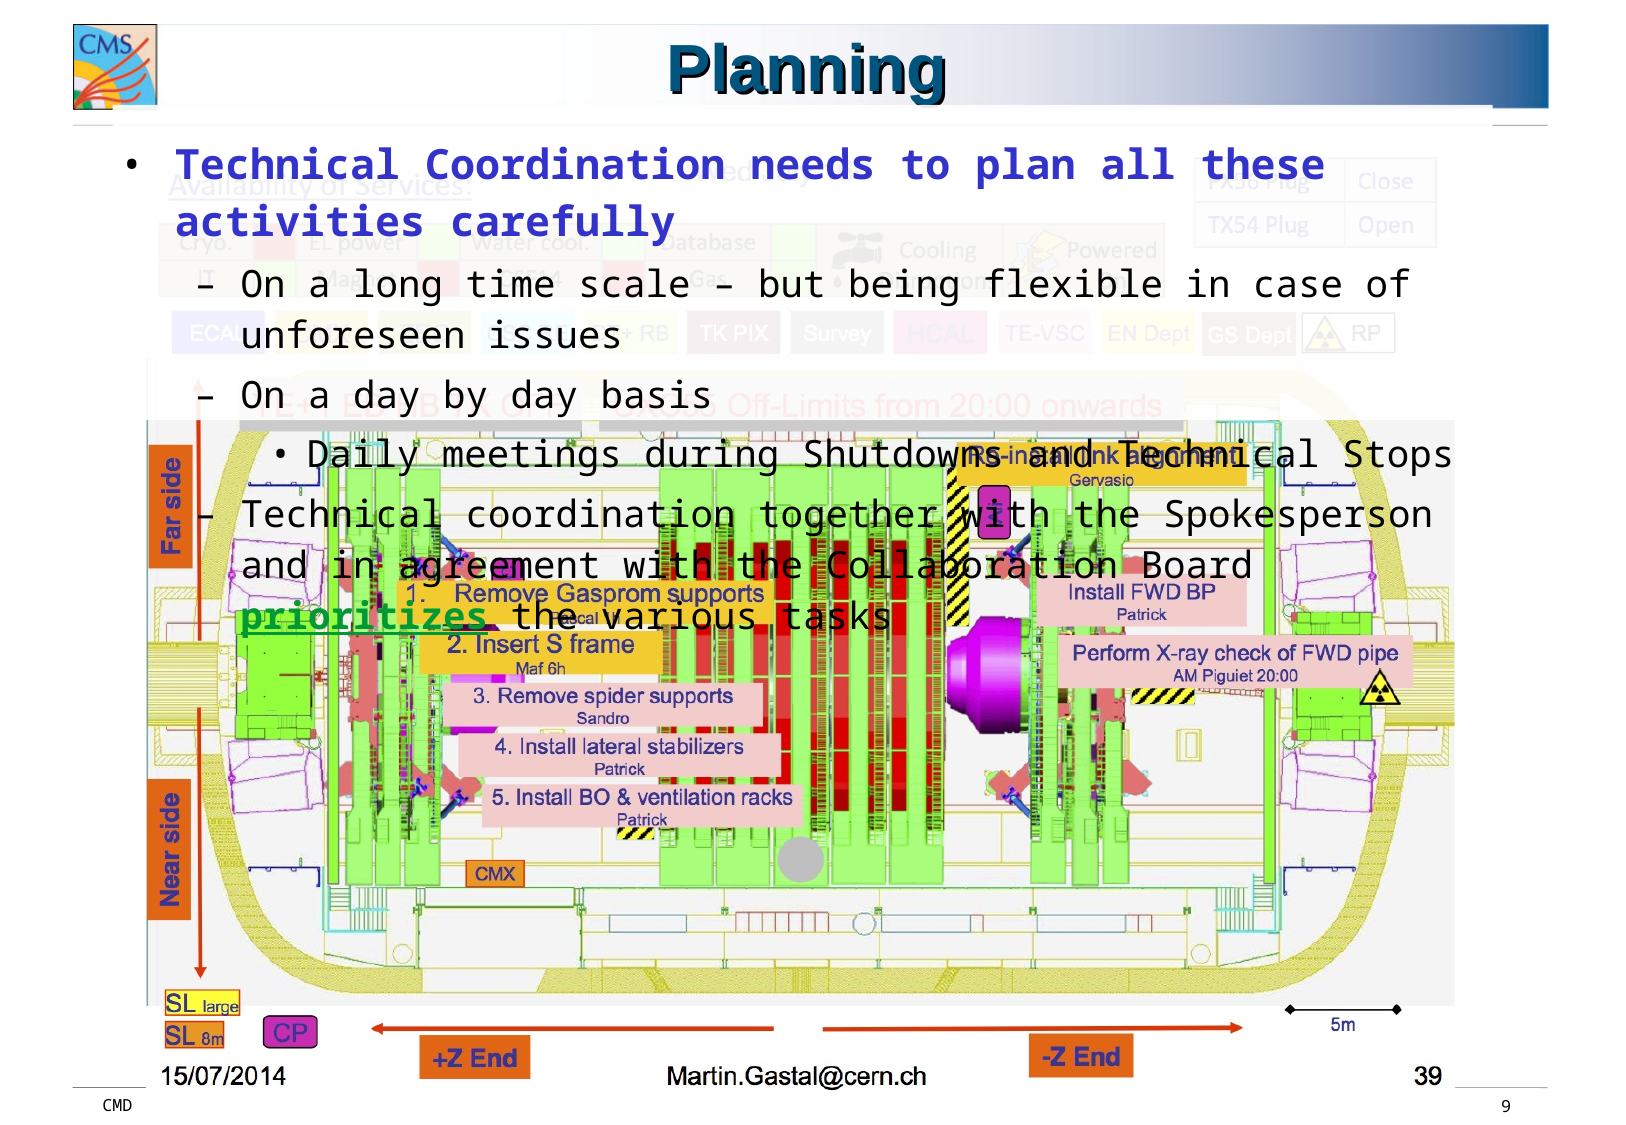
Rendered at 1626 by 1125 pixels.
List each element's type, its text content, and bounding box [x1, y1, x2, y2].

title Planning [152, 21, 1462, 104]
picture [72, 24, 152, 110]
text_box [112, 104, 1493, 421]
list Technical Coordination needs to plan all these activities carefully On a long time scale – but being flexible in case of unforeseen issues On a day by day basis Daily meetings during Shutdowns and Technical Stops Technical coordination together with the Spokesperson and in agreement with the Collaboration Board prioritizes the various tasks [119, 135, 1507, 841]
picture [146, 841, 1455, 1122]
picture [1462, 24, 1551, 110]
